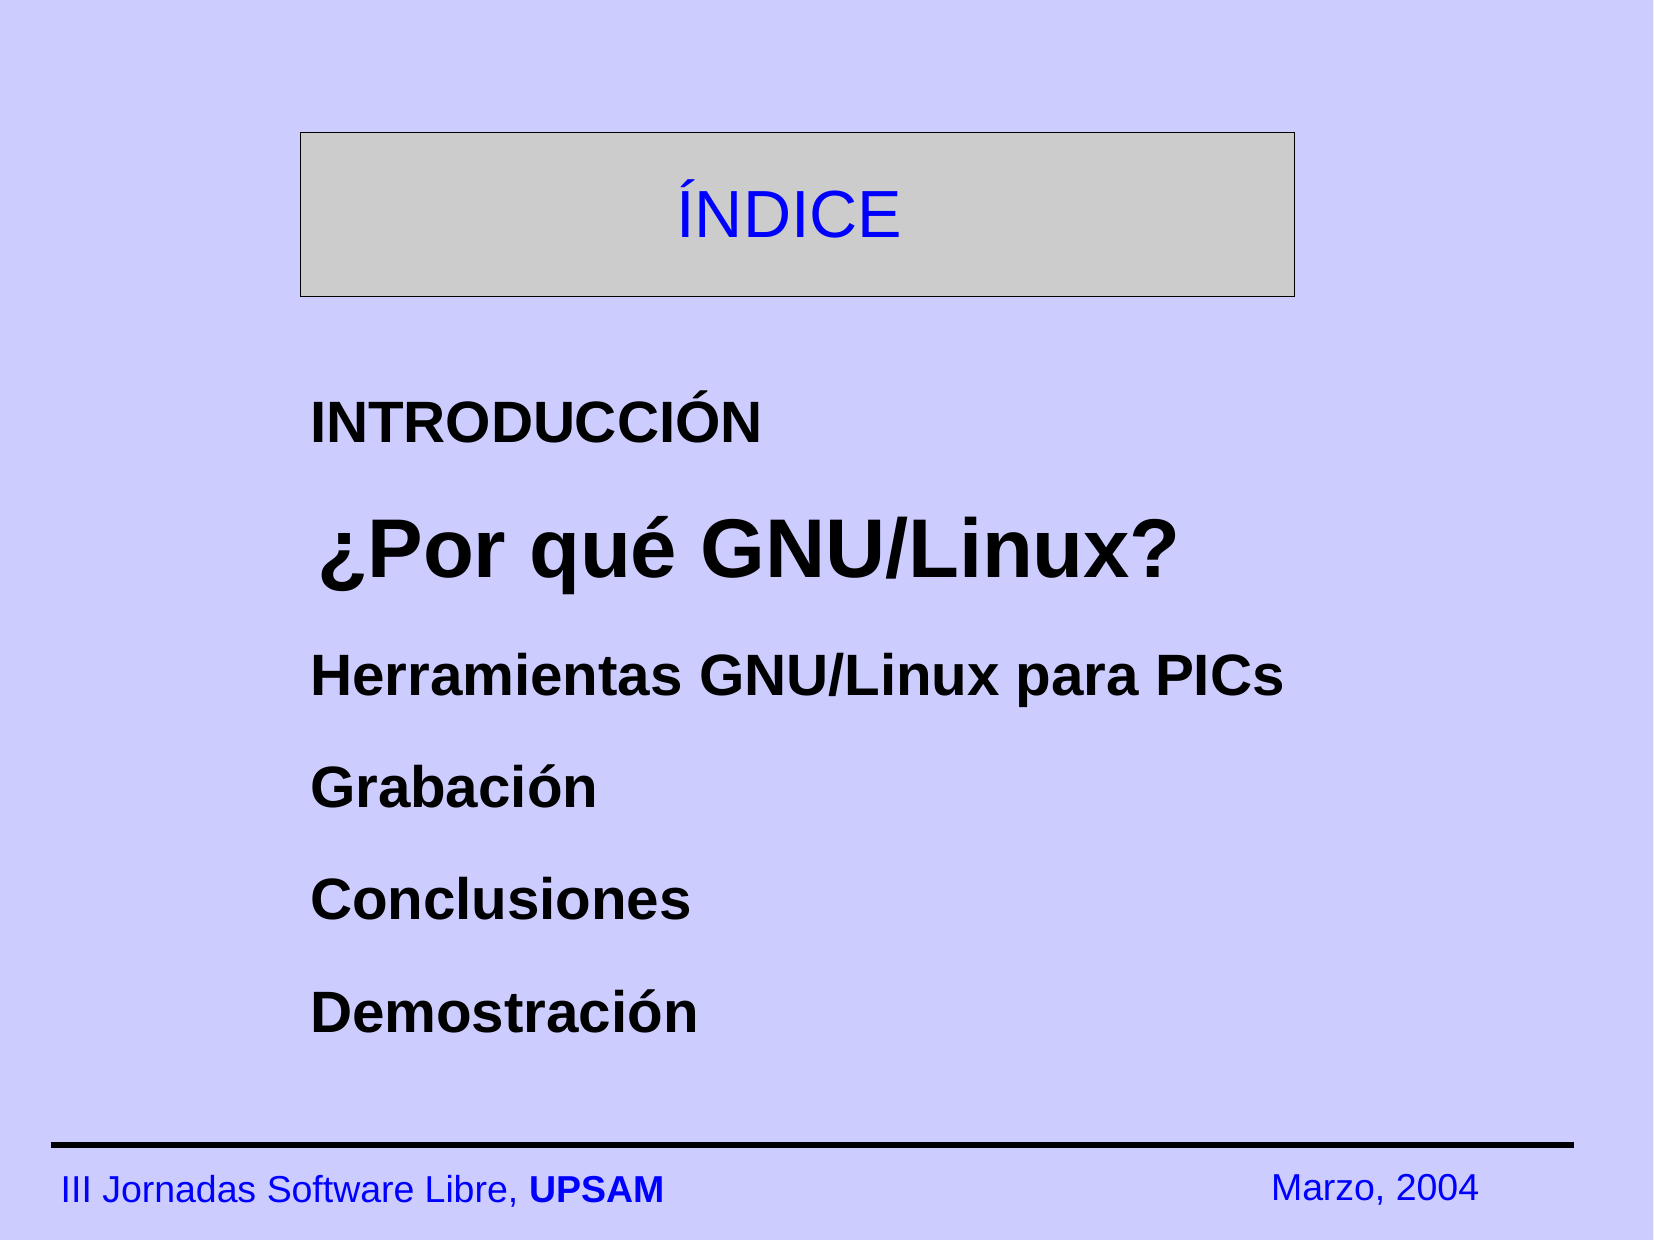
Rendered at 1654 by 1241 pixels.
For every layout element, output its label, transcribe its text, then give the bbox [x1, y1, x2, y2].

text_box ÍNDICE [676, 177, 905, 261]
text_box INTRODUCCIÓN ¿Por qué GNU/Linux? Herramientas GNU/Linux para PICs Grabación Conclusiones Demostración [293, 389, 1385, 1110]
text_box [300, 132, 1295, 297]
text_box III Jornadas Software Libre, UPSAM [60, 1168, 732, 1218]
text_box Marzo, 2004 [1271, 1166, 1567, 1213]
